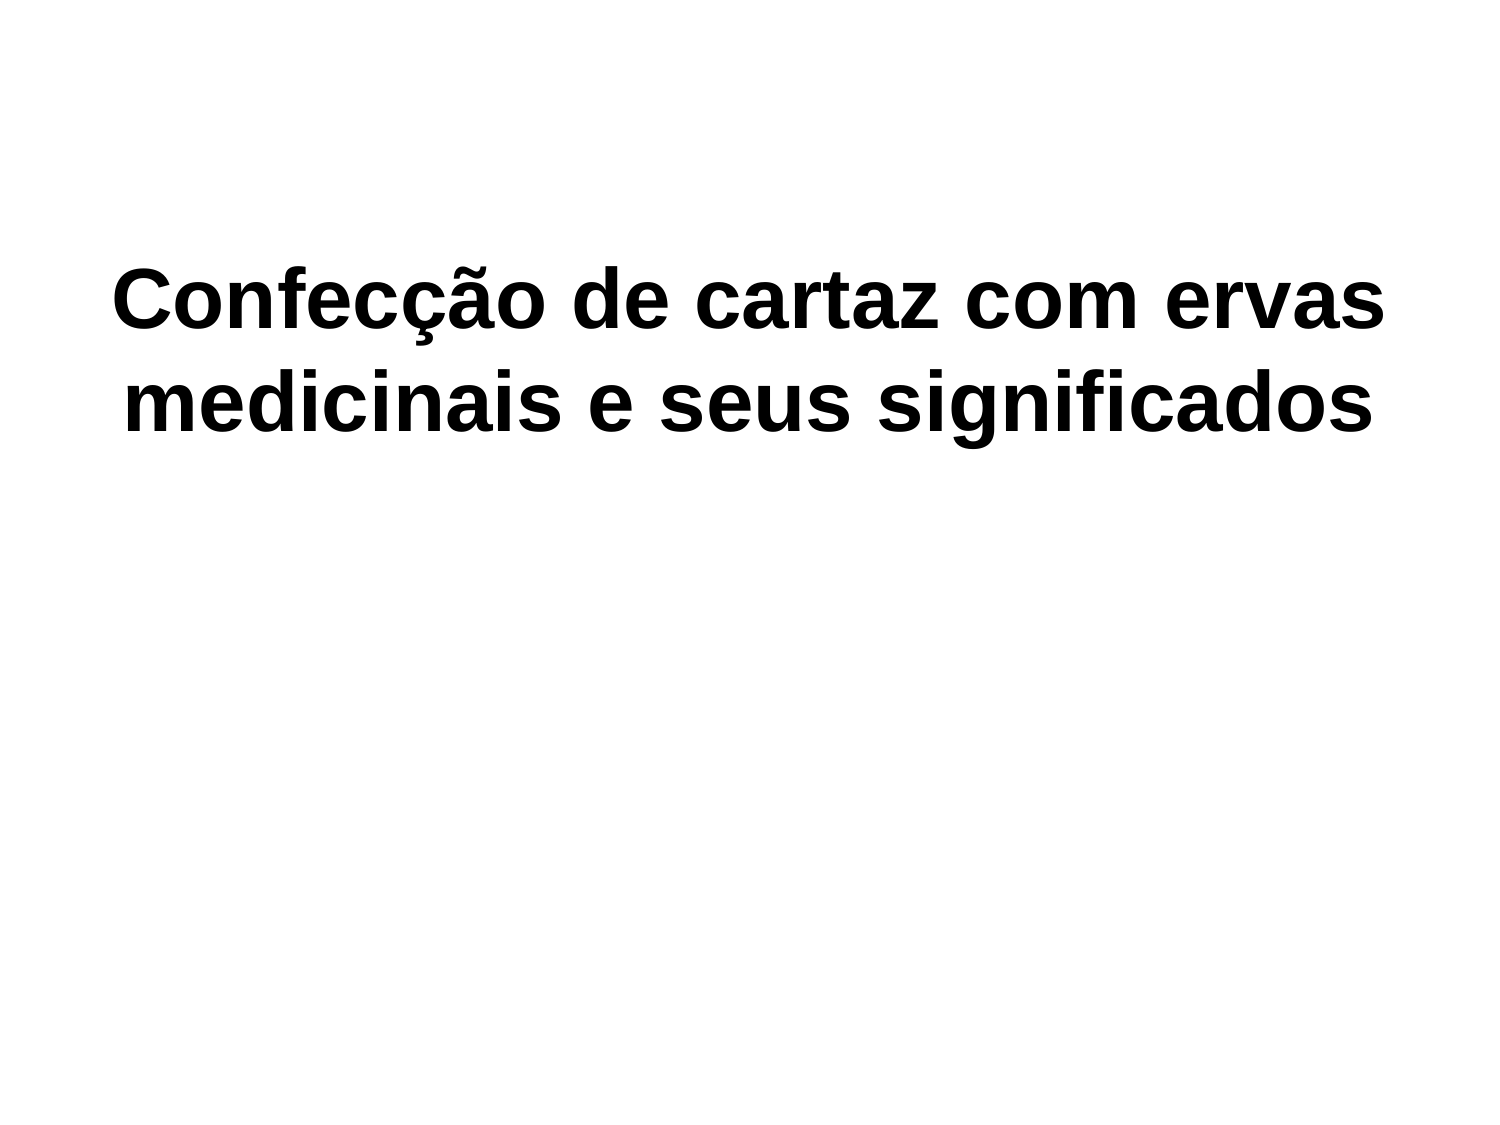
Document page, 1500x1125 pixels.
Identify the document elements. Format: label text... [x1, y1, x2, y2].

title Confecção de cartaz com ervas medicinais e seus significados [75, 236, 1425, 739]
